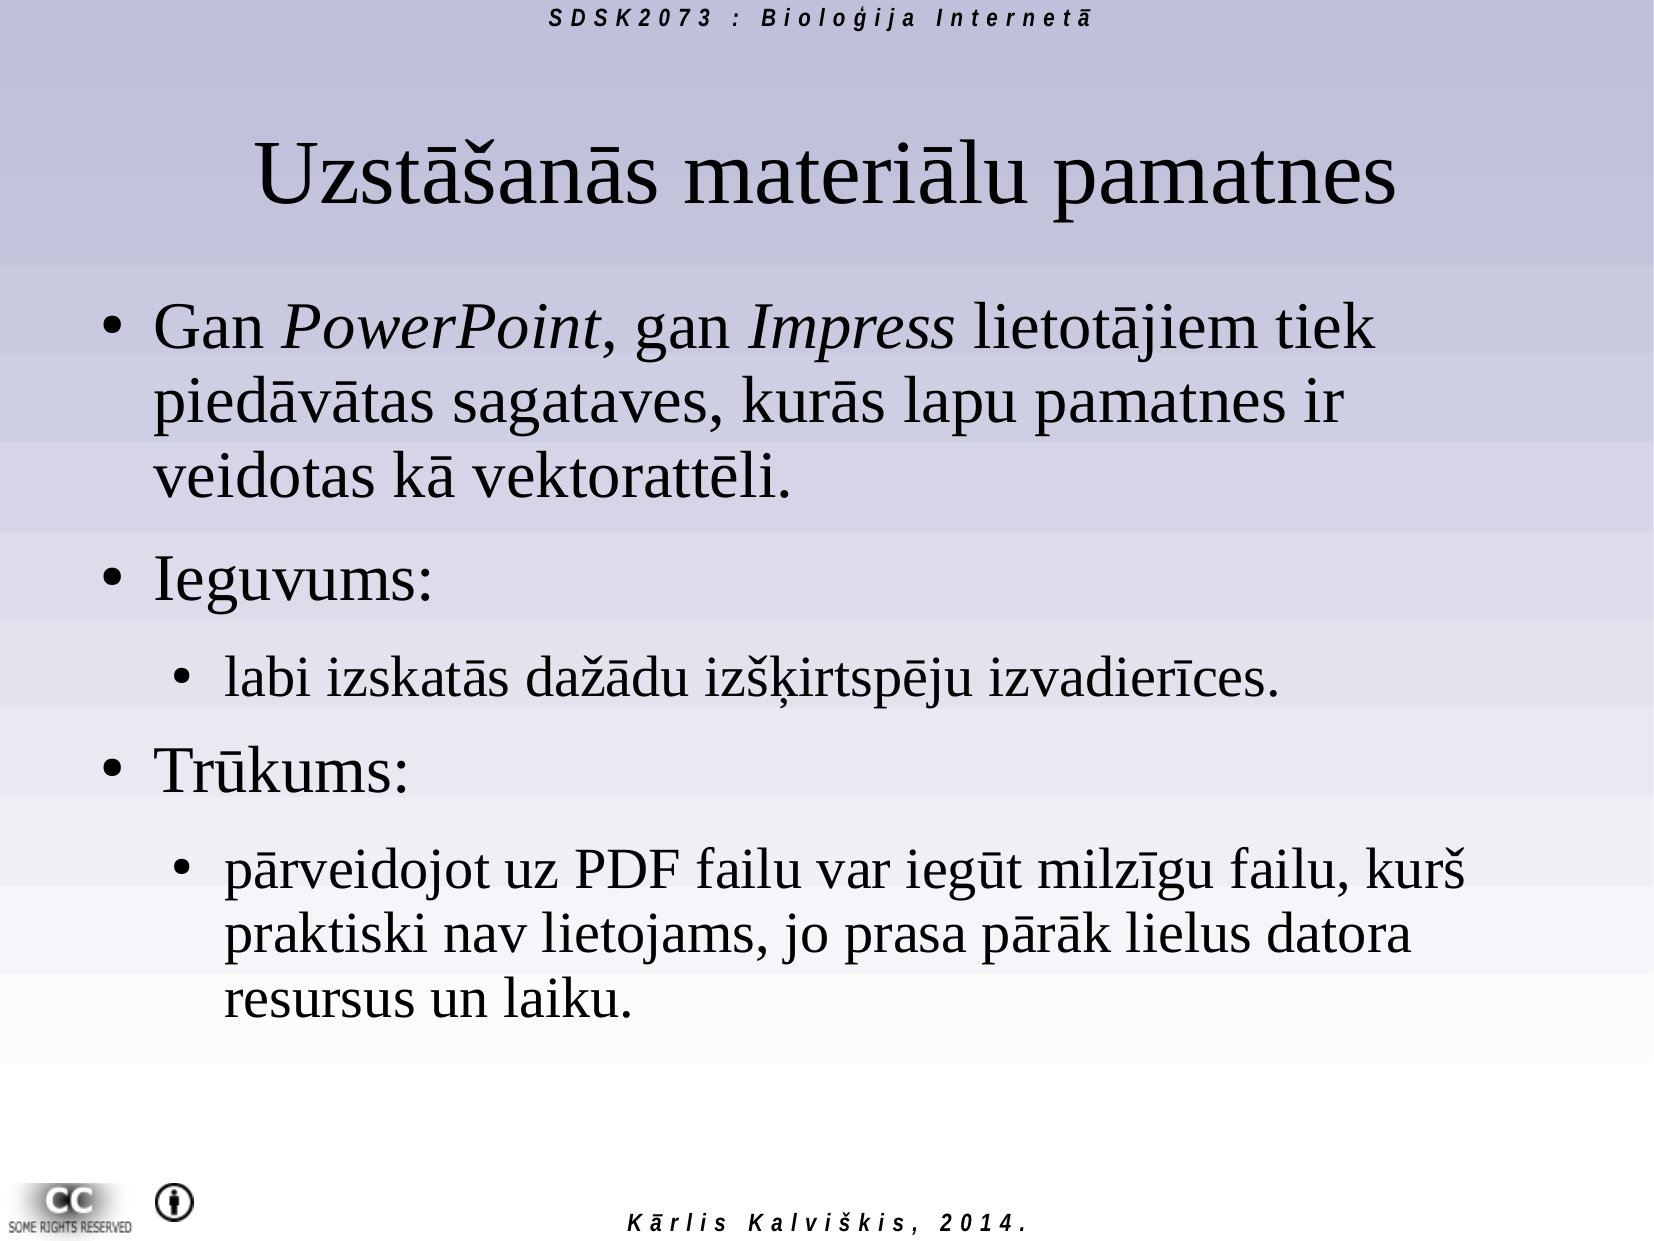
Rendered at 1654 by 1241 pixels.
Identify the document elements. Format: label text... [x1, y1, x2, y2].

picture [0, 0, 1654, 1241]
list Gan PowerPoint, gan Impress lietotājiem tiek piedāvātas sagataves, kurās lapu pamatnes ir veidotas kā vektorattēli. Ieguvums: labi izskatās dažādu izšķirtspēju izvadierīces. Trūkums: pārveidojot uz PDF failu var iegūt milzīgu failu, kurš praktiski nav lietojams, jo prasa pārāk lielus datora resursus un laiku. [82, 289, 1571, 1113]
title Uzstāšanās materiālu pamatnes [29, 49, 1625, 296]
